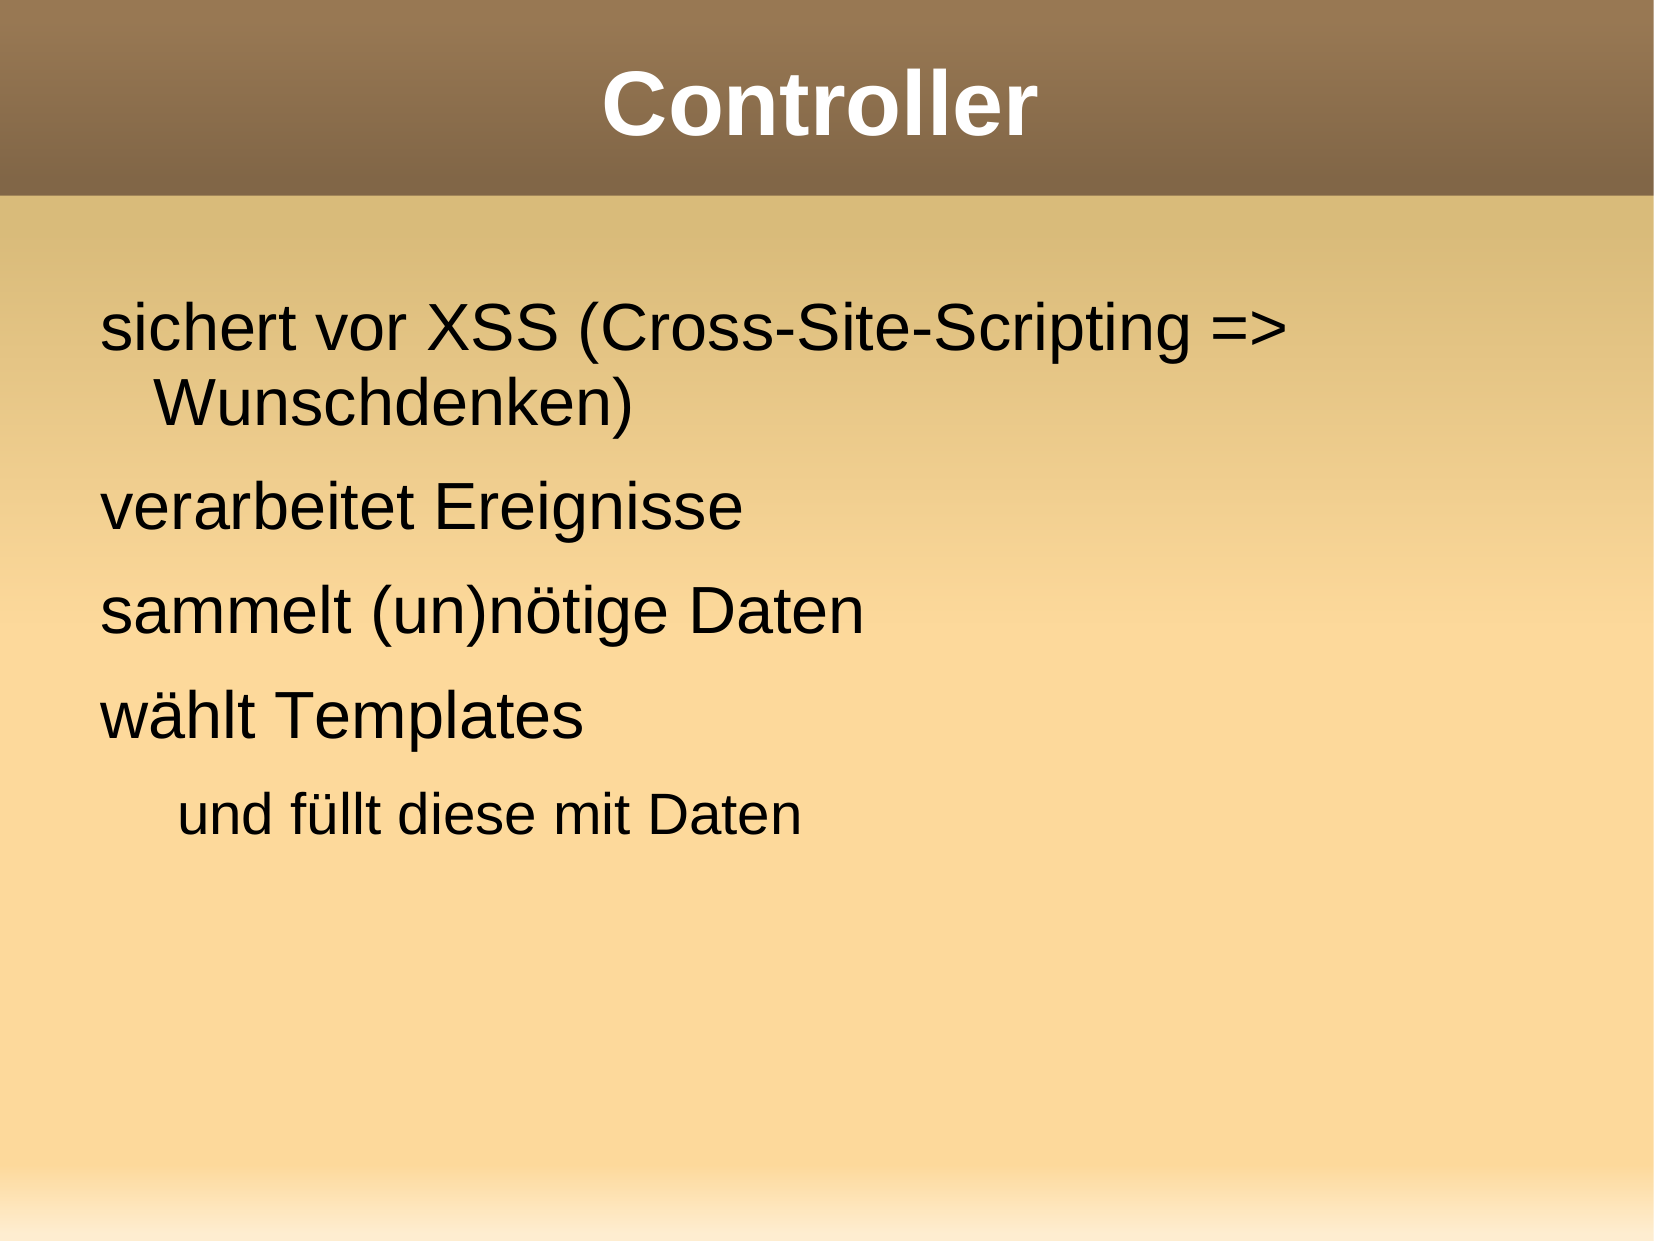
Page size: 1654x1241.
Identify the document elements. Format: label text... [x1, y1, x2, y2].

picture [0, 0, 1654, 1241]
list sichert vor XSS (Cross-Site-Scripting => Wunschdenken) verarbeitet Ereignisse sammelt (un)nötige Daten wählt Templates und füllt diese mit Daten [82, 290, 1571, 1094]
title Controller [76, 7, 1565, 200]
